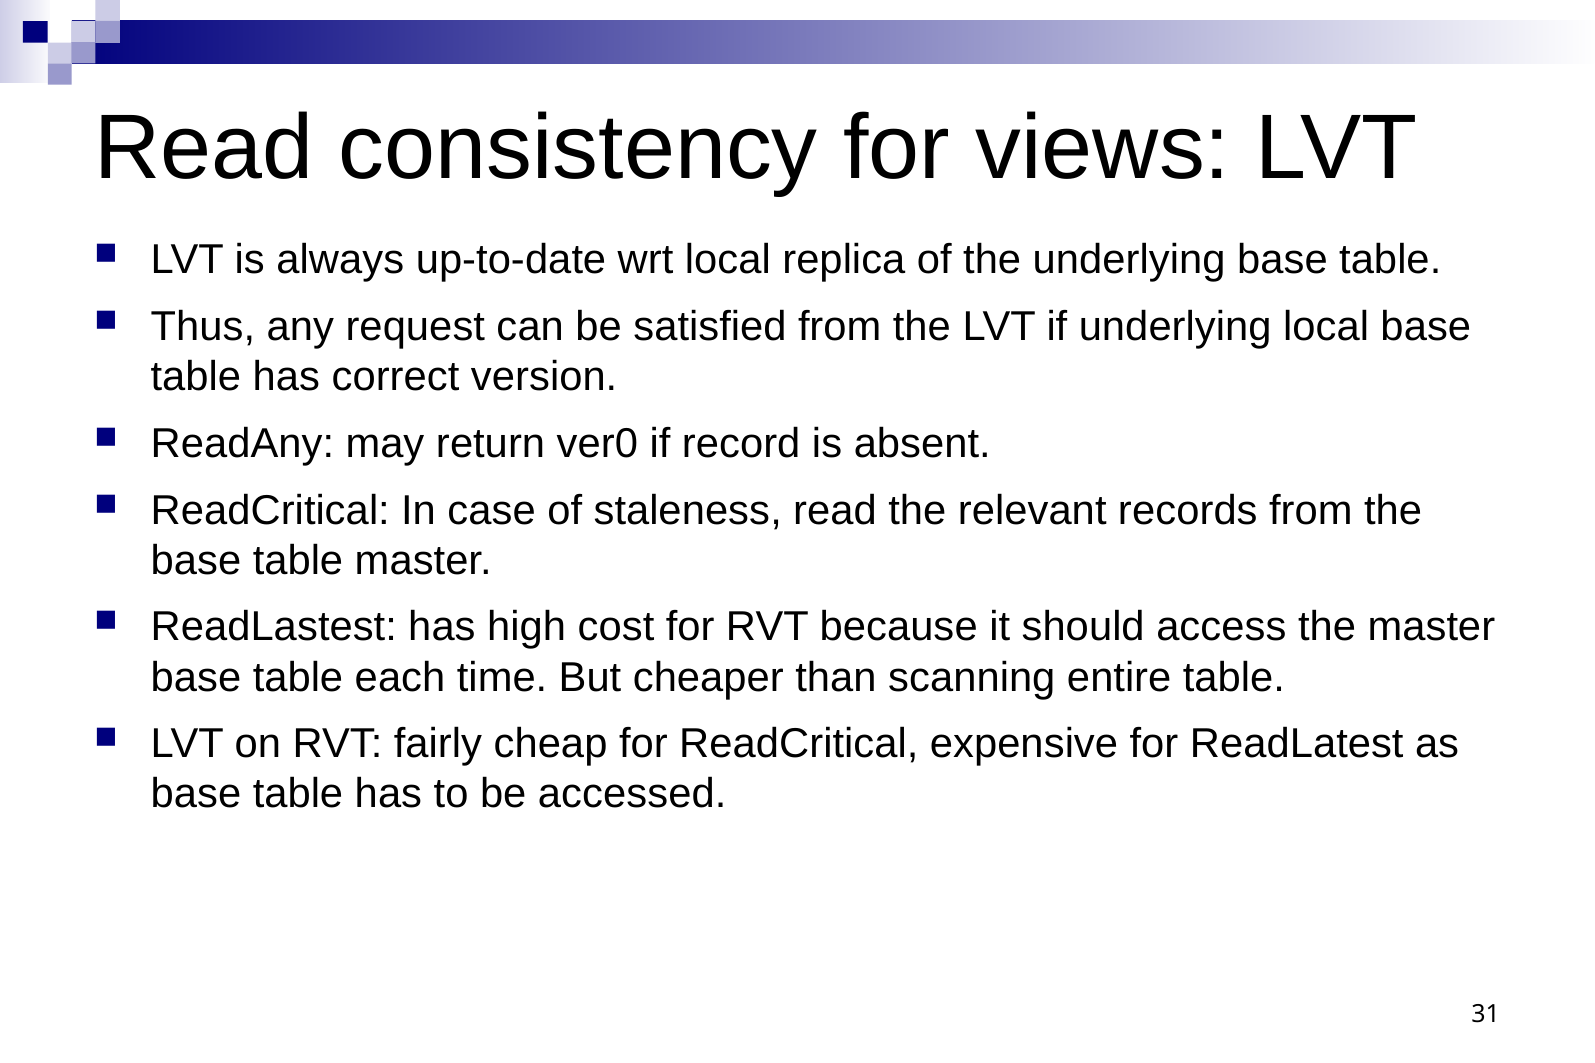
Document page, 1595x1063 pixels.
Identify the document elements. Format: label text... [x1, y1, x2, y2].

title Read consistency for views: LVT [79, 63, 1515, 221]
list LVT is always up-to-date wrt local replica of the underlying base table. Thus, any request can be satisfied from the LVT if underlying local base table has correct version. ReadAny: may return ver0 if record is absent. ReadCritical: In case of staleness, read the relevant records from the base table master. ReadLastest: has high cost for RVT because it should access the master base table each time. But cheaper than scanning entire table. LVT on RVT: fairly cheap for ReadCritical, expensive for ReadLatest as base table has to be accessed. [79, 224, 1515, 1020]
